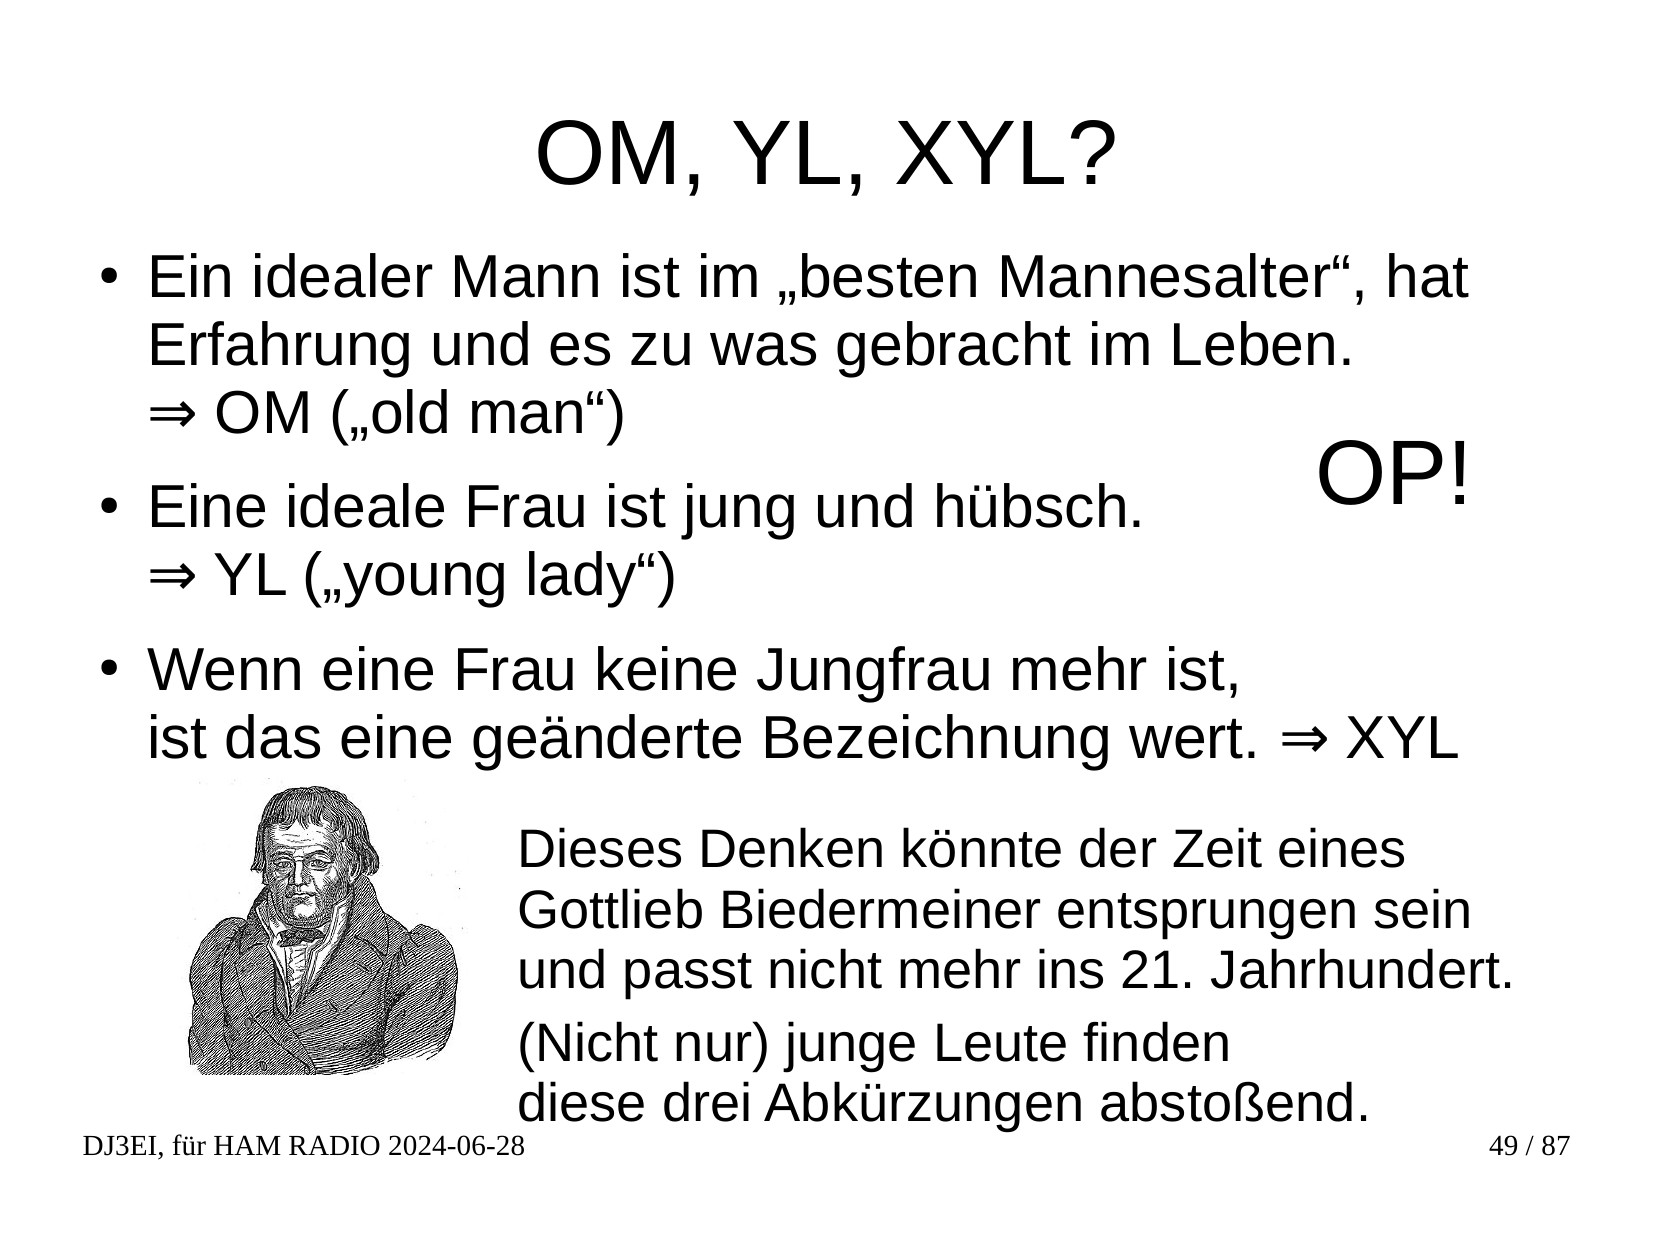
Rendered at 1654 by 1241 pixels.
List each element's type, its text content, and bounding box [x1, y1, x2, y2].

title OM, YL, XYL? [82, 49, 1571, 242]
picture [177, 780, 469, 1075]
text_box OP! [1300, 414, 1489, 532]
list Ein idealer Mann ist im „besten Mannesalter“, hat Erfahrung und es zu was gebracht im Leben. ⇒ OM („old man“) Eine ideale Frau ist jung und hübsch. ⇒ YL („young lady“) Wenn eine Frau keine Jungfrau mehr ist, ist das eine geänderte Bezeichnung wert. ⇒ XYL [82, 242, 1571, 780]
text_box Dieses Denken könnte der Zeit eines Gottlieb Biedermeiner entsprungen sein und passt nicht mehr ins 21. Jahrhundert. (Nicht nur) junge Leute finden diese drei Abkürzungen abstoßend. [502, 811, 1532, 1141]
